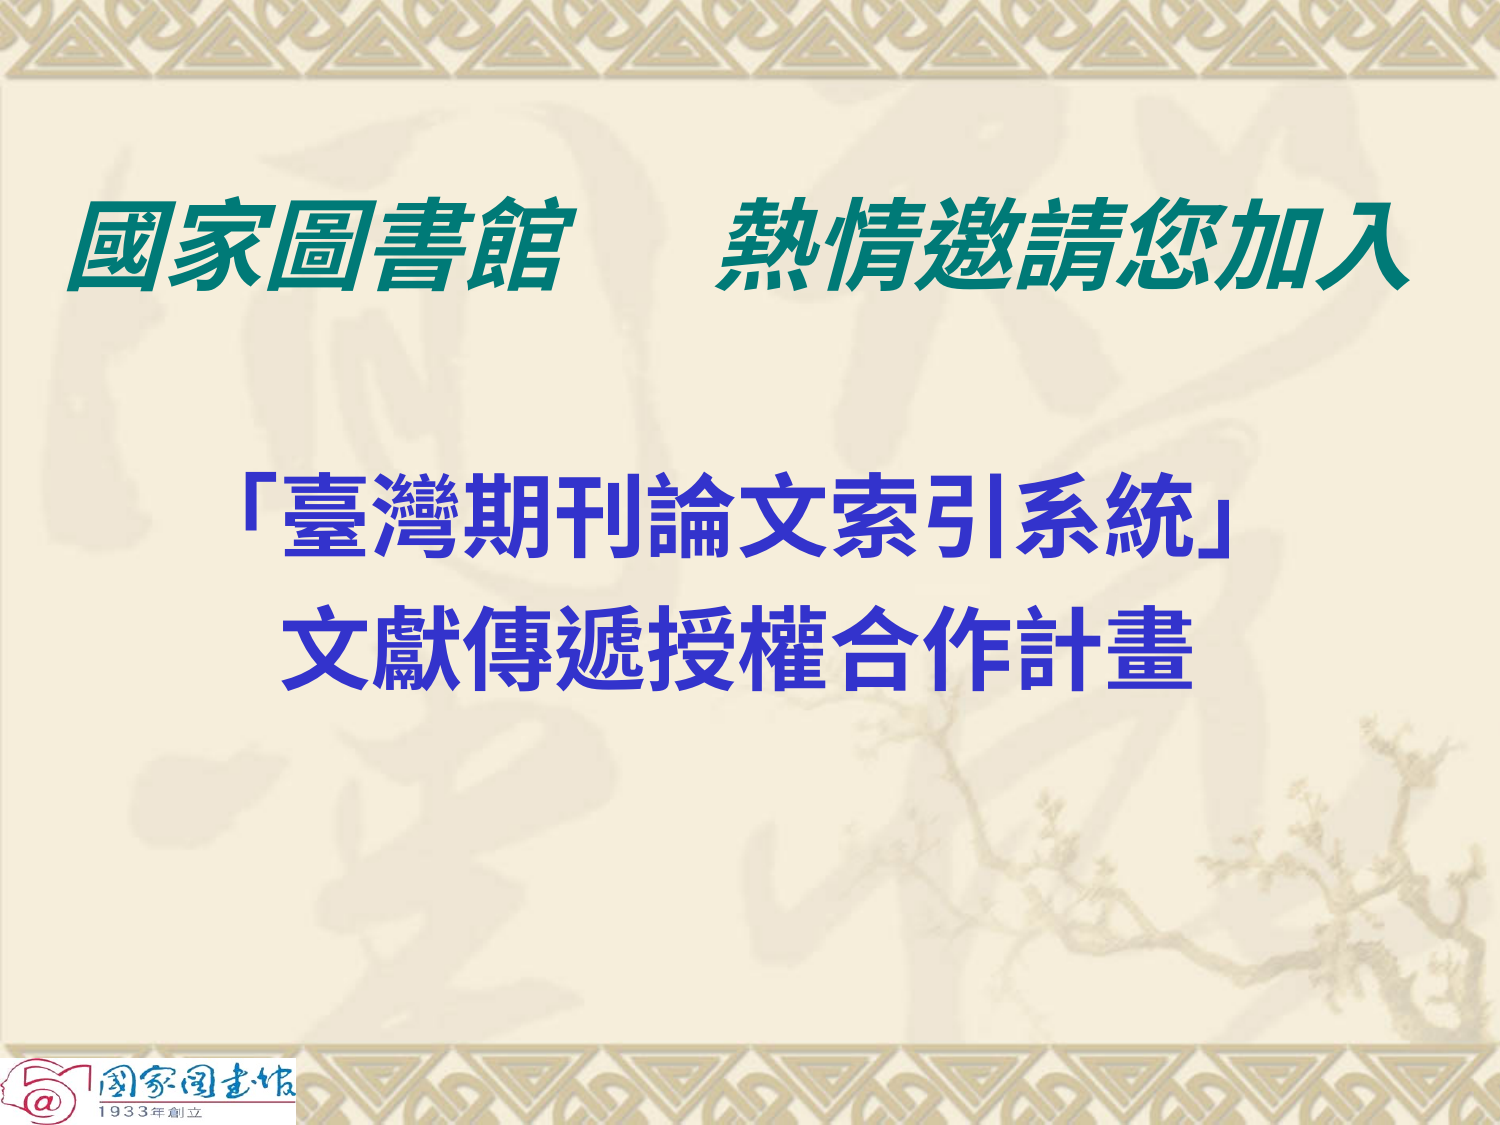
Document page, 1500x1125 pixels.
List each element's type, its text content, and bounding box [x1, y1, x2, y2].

list 國家圖書館 熱情邀請您加入 「臺灣期刊論文索引系統」 文獻傳遞授權合作計畫 [37, 174, 1439, 863]
picture [0, 0, 1500, 1125]
